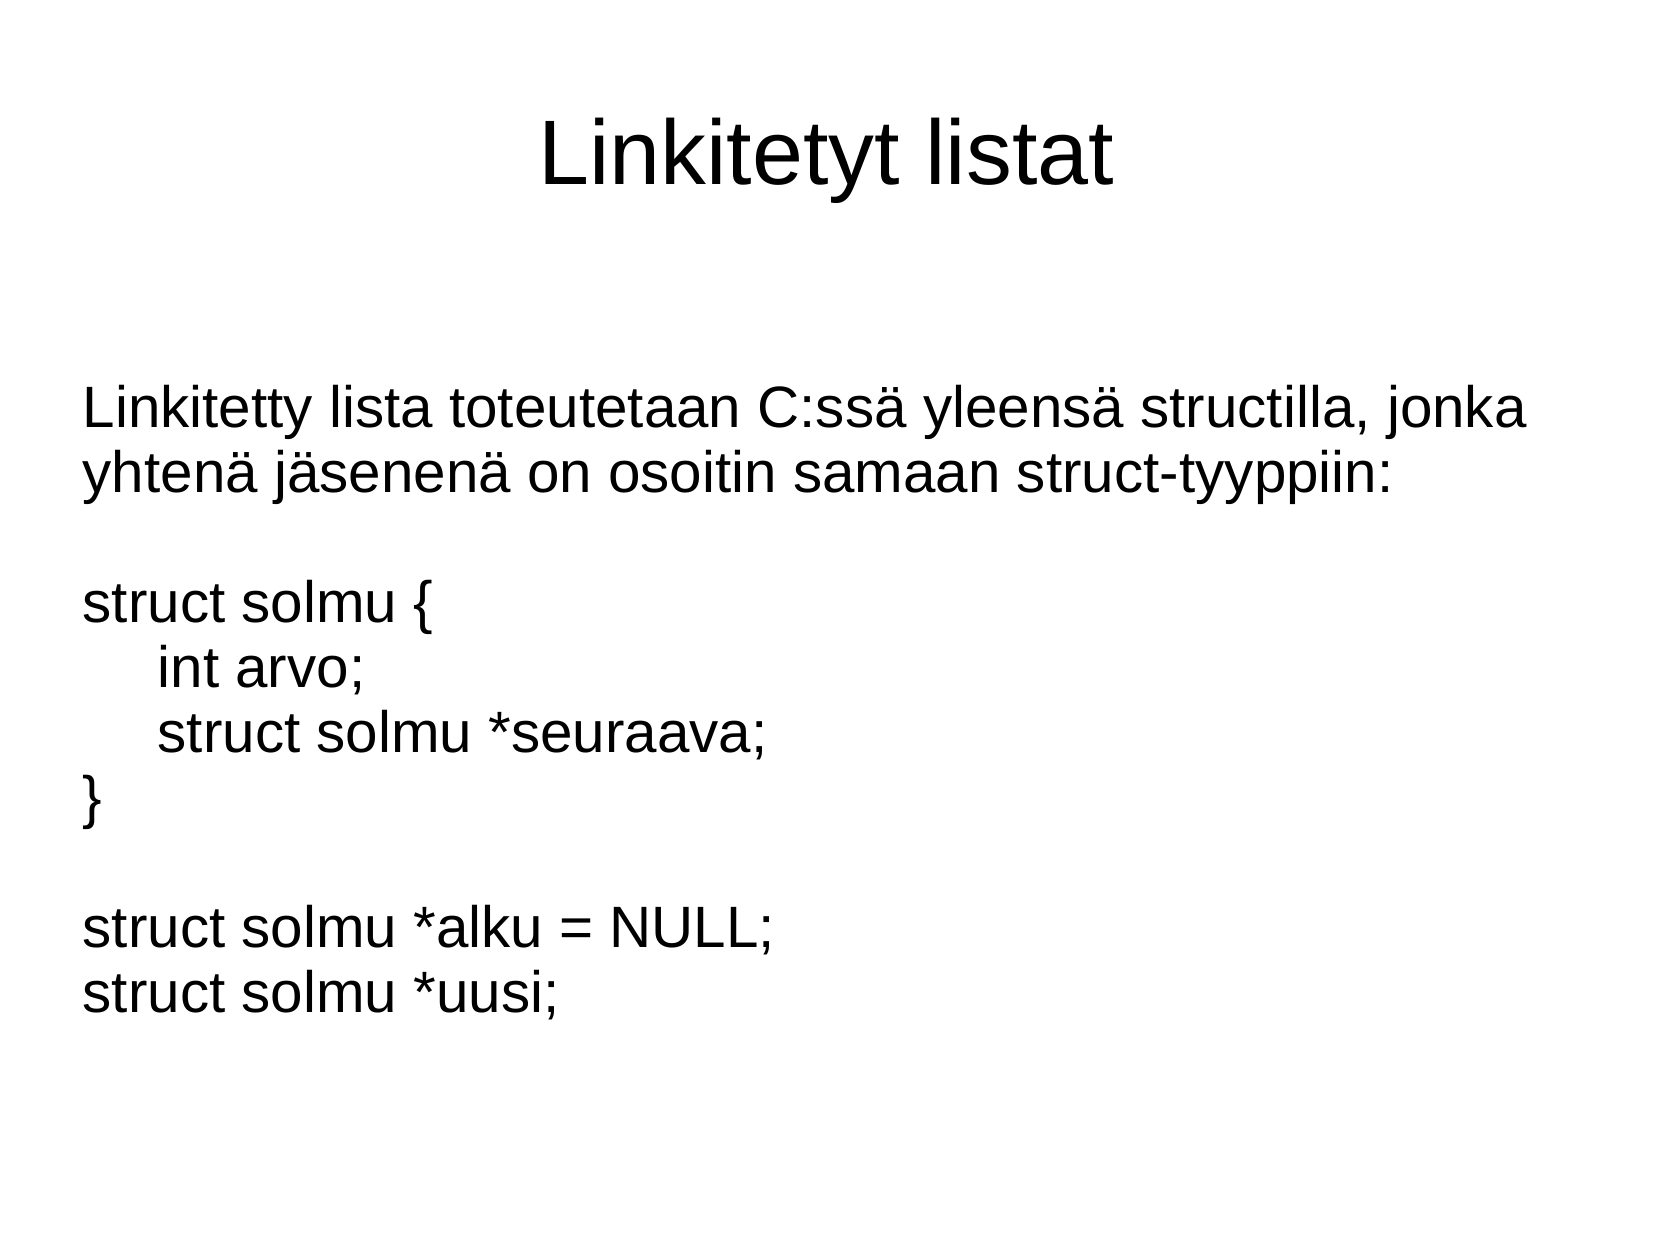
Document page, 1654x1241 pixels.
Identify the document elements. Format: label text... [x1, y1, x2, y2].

title Linkitetyt listat [82, 56, 1571, 250]
subtitle Linkitetty lista toteutetaan C:ssä yleensä structilla, jonka yhtenä jäsenenä on osoitin samaan struct-tyyppiin: struct solmu { int arvo; struct solmu *seuraava; } struct solmu *alku = NULL; struct solmu *uusi; [82, 297, 1571, 1102]
